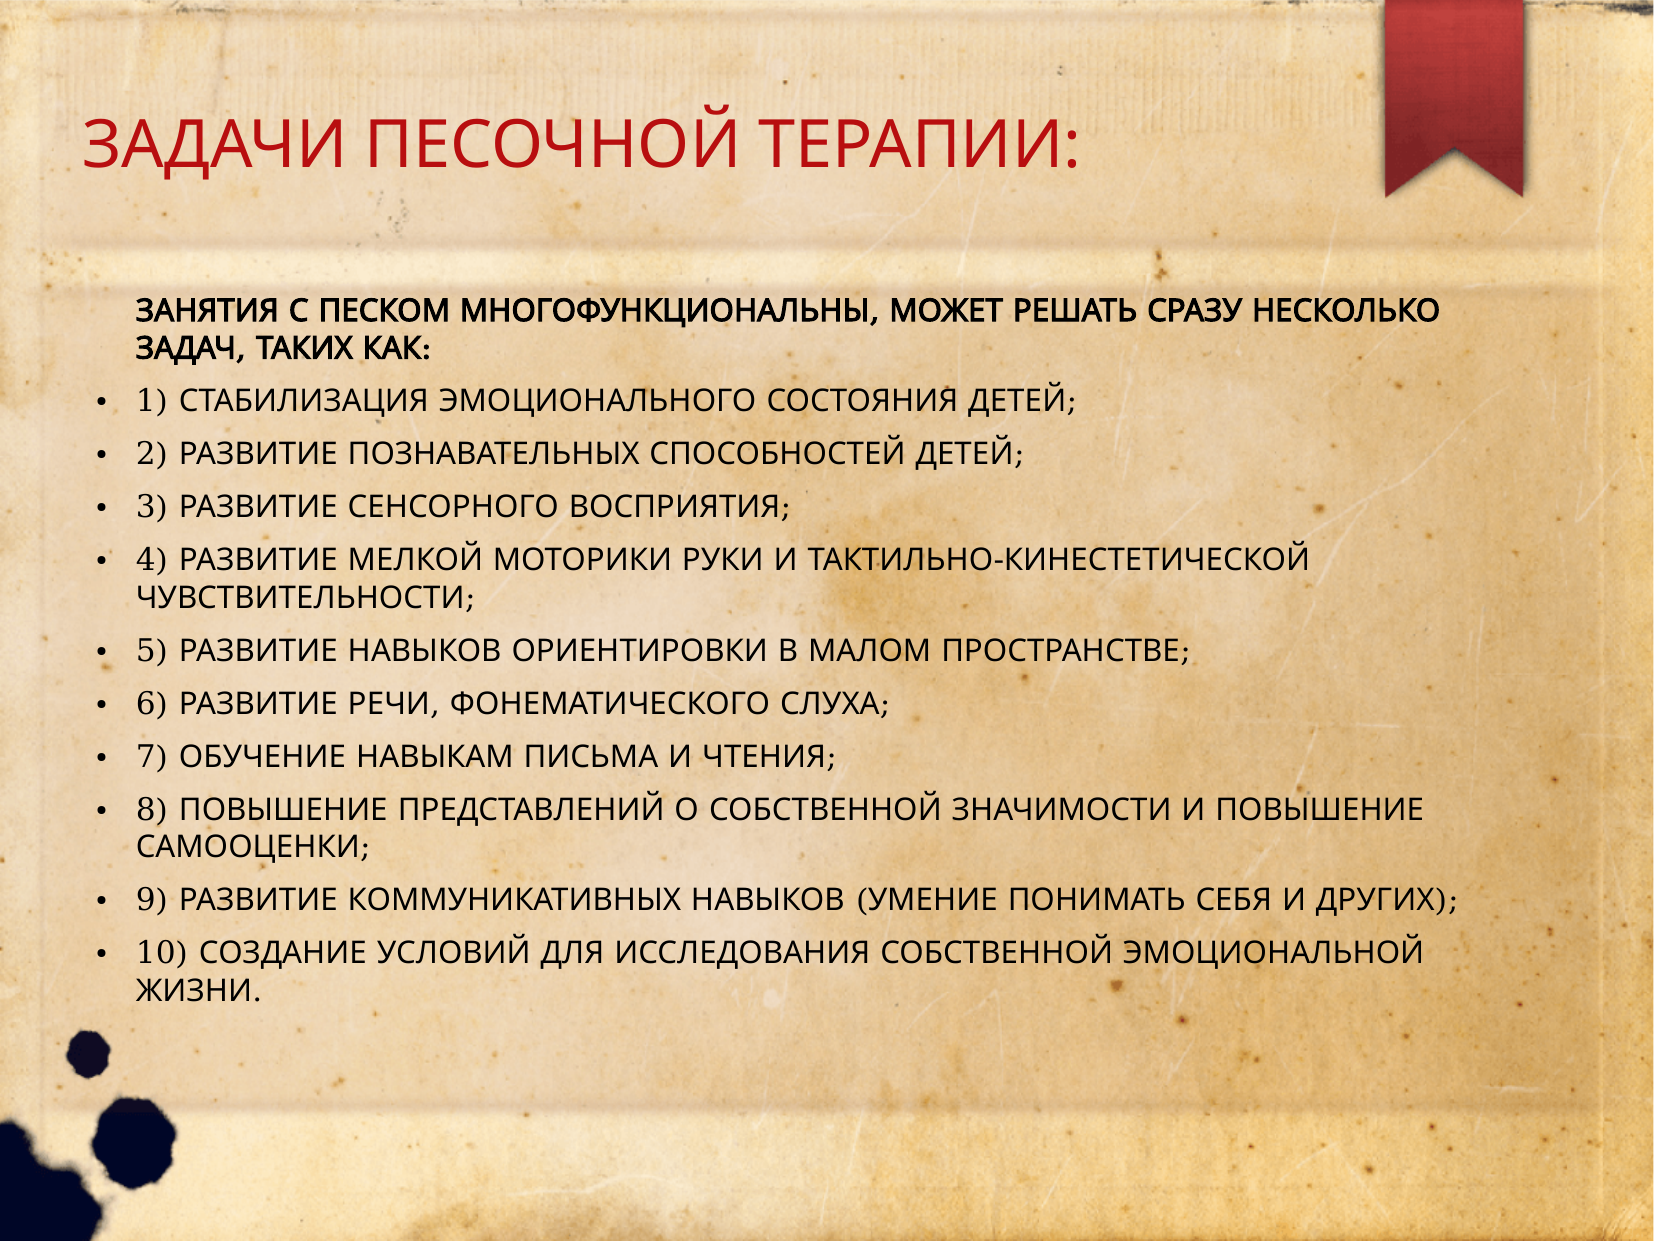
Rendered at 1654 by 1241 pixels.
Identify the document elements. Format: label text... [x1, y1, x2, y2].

title Задачи песочной терапии: [82, 49, 1347, 237]
list Занятия с песком многофункциональны, может решать сразу несколько задач, таких как: 1) стабилизация эмоционального состояния детей; 2) развитие познавательных способностей детей; 3) развитие сенсорного восприятия; 4) развитие мелкой моторики руки и тактильно-кинестетической чувствительности; 5) развитие навыков ориентировки в малом пространстве; 6) развитие речи, фонематического слуха; 7) обучение навыкам письма и чтения; 8) повышение представлений о собственной значимости и повышение самооценки; 9) развитие коммуникативных навыков (умение понимать себя и других); 10) создание условий для исследования собственной эмоциональной жизни. [82, 290, 1538, 1010]
picture [0, 0, 1654, 1241]
